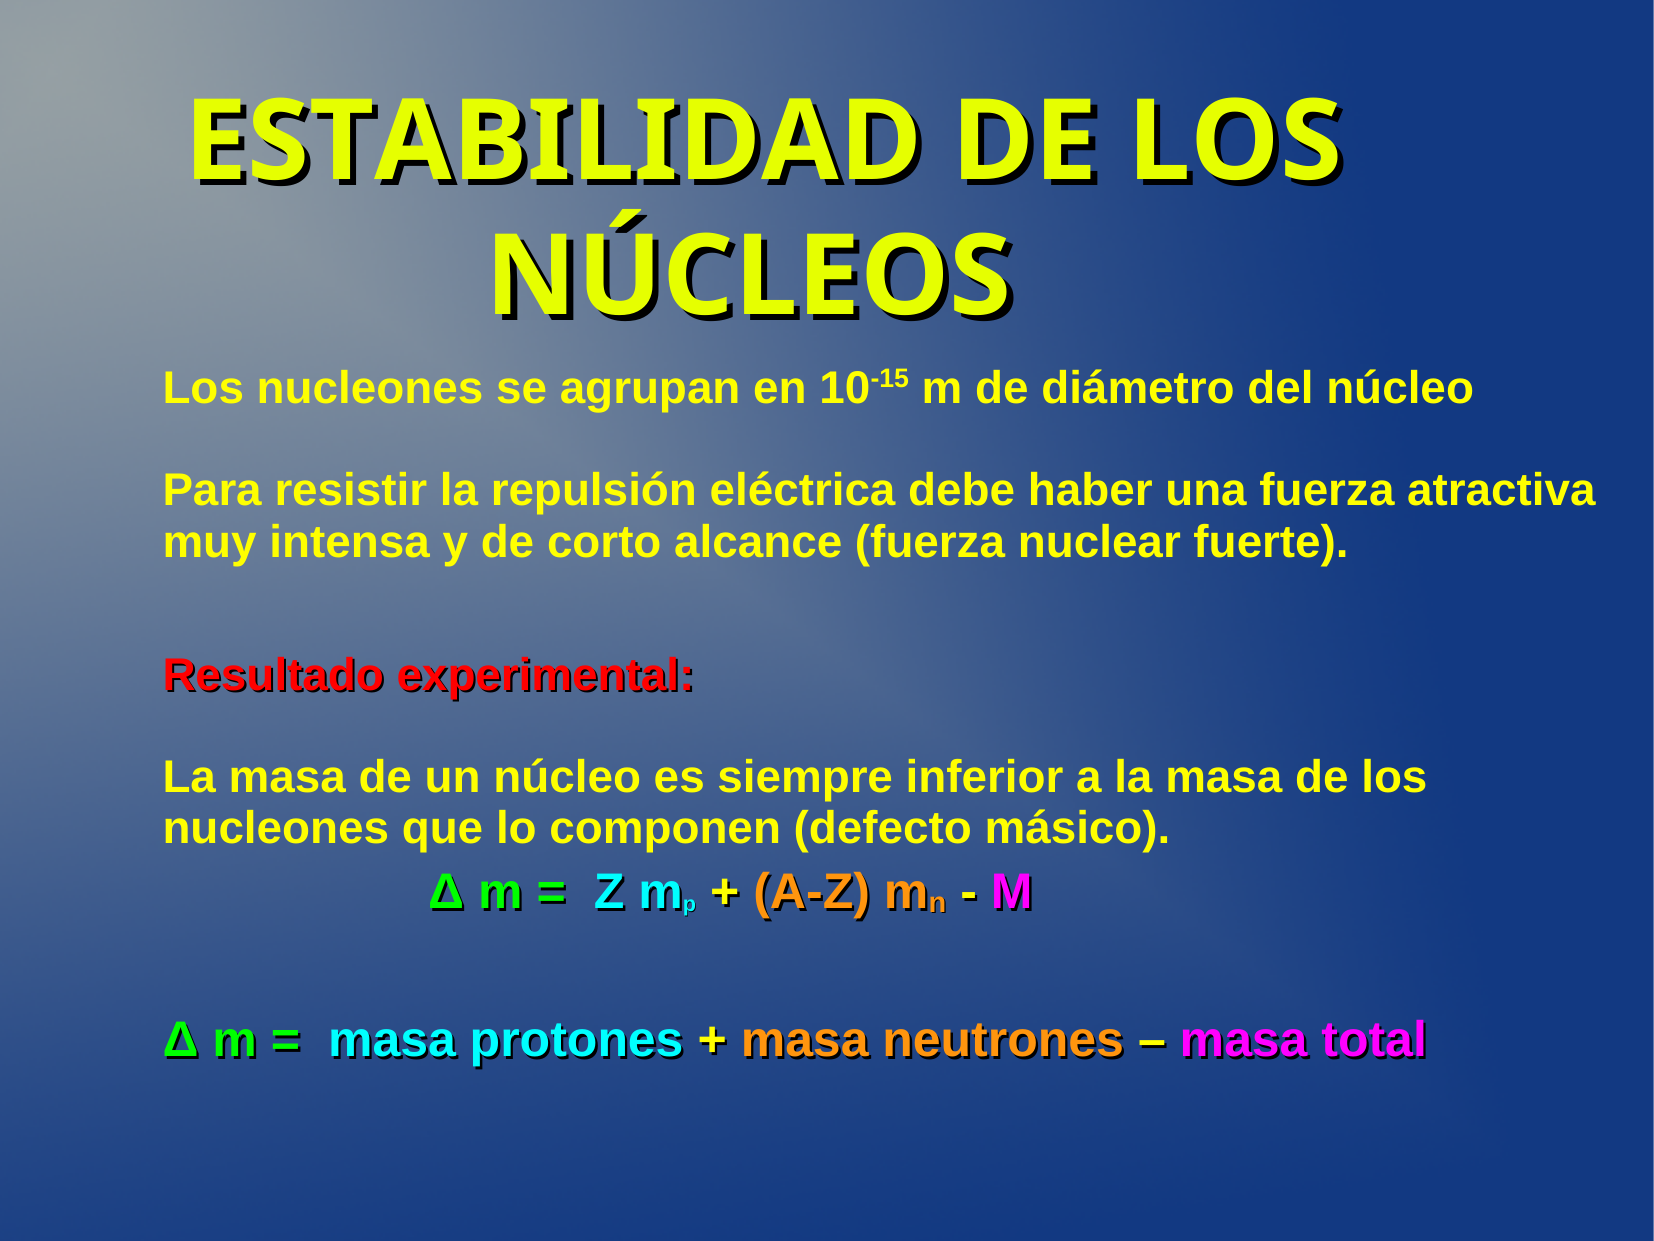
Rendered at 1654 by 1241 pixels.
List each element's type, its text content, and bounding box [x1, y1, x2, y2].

text_box Δ m = Z mp + (A-Z) mn - M [413, 856, 1078, 945]
picture [0, 0, 1654, 1241]
title ESTABILIDAD DE LOS NÚCLEOS [88, 59, 1439, 345]
text_box Δ m = masa protones + masa neutrones – masa total [147, 1004, 1506, 1093]
text_box Resultado experimental: La masa de un núcleo es siempre inferior a la masa de los nucleones que lo componen (defecto másico). [147, 641, 1477, 1004]
text_box Los nucleones se agrupan en 10-15 m de diámetro del núcleo Para resistir la repulsión eléctrica debe haber una fuerza atractiva muy intensa y de corto alcance (fuerza nuclear fuerte). [147, 354, 1625, 623]
